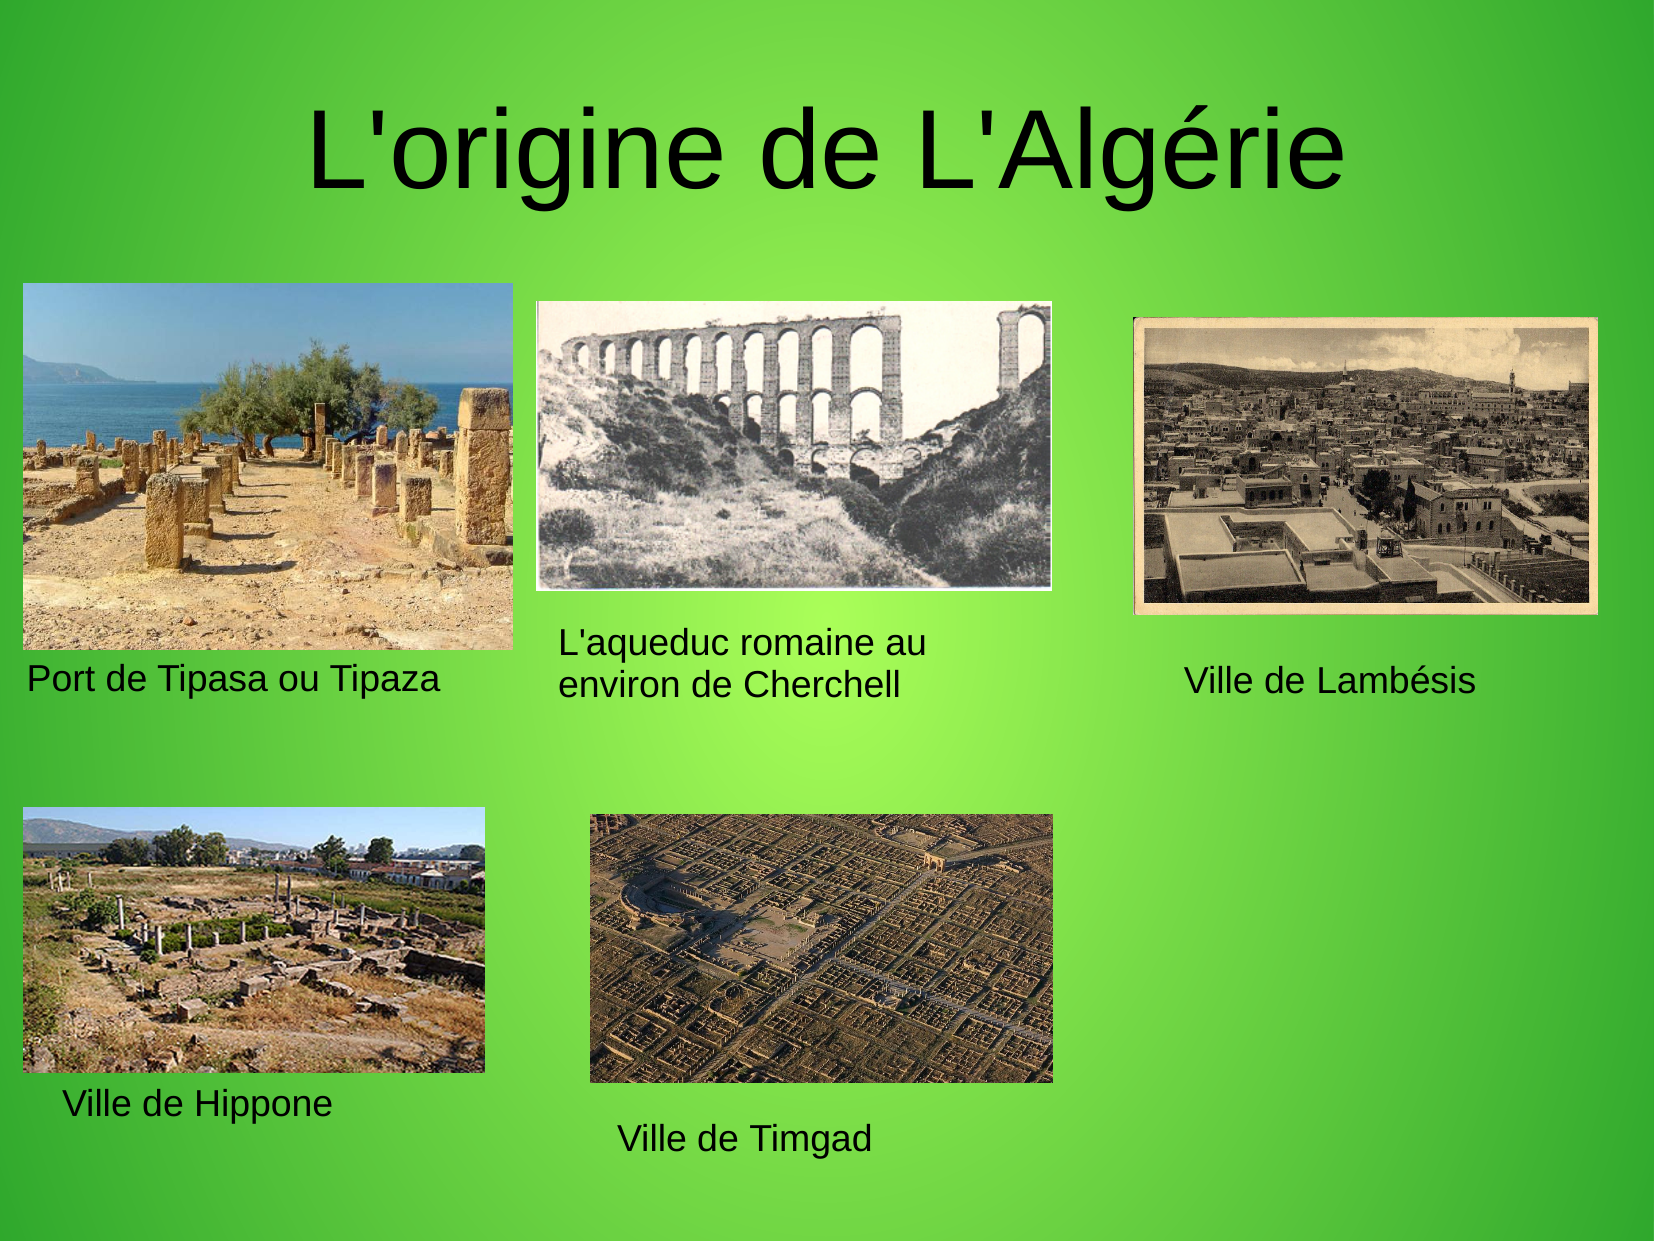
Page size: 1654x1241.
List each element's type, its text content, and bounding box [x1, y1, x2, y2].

picture [23, 807, 485, 1073]
picture [1133, 317, 1598, 615]
text_box Port de Tipasa ou Tipaza [11, 649, 497, 707]
picture [23, 283, 513, 650]
picture [590, 814, 1053, 1083]
title L'origine de L'Algérie [82, 47, 1571, 252]
text_box Ville de Timgad [602, 1110, 1028, 1168]
picture [536, 301, 1052, 591]
text_box Ville de Lambésis [1169, 651, 1607, 709]
text_box Ville de Hippone [47, 1074, 390, 1132]
text_box L'aqueduc romaine au environ de Cherchell [543, 614, 1004, 713]
